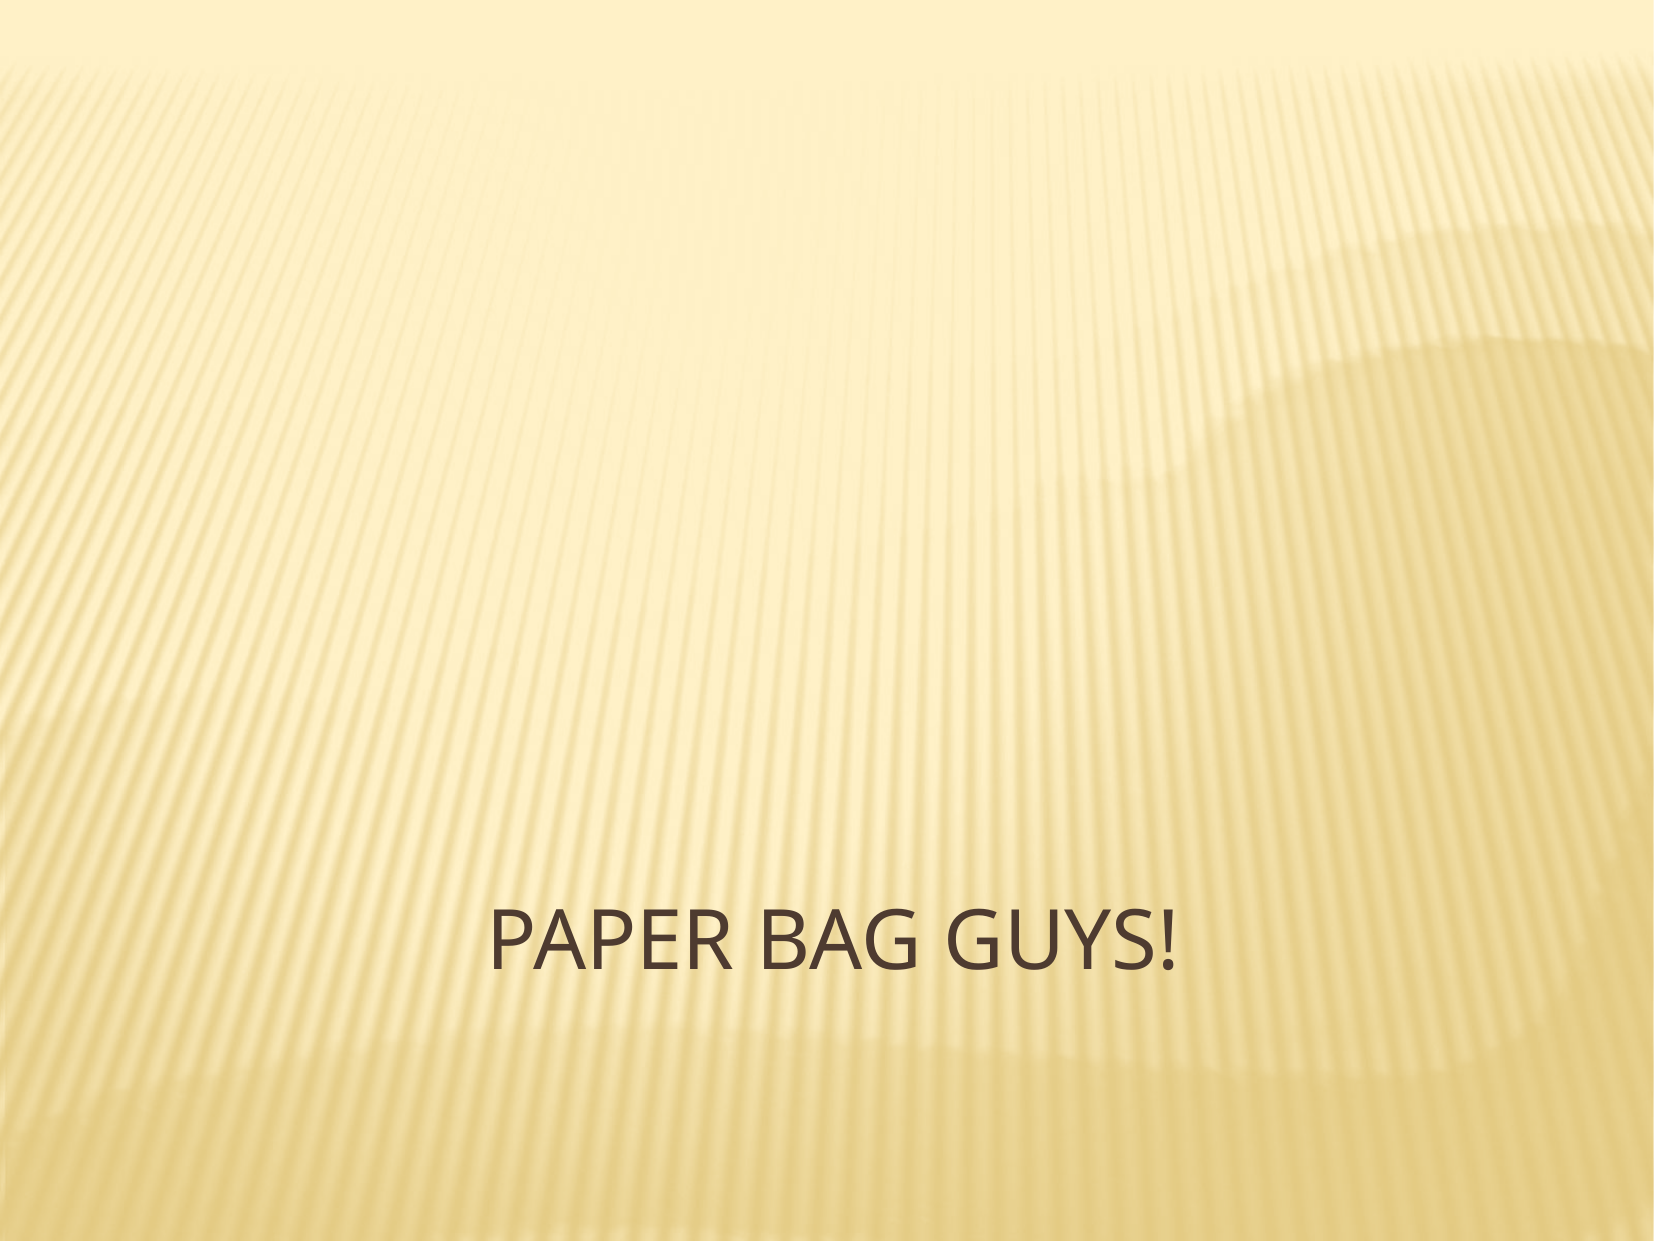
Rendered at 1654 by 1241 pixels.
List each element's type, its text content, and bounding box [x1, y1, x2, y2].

title Paper bag guys! [68, 877, 1599, 1099]
